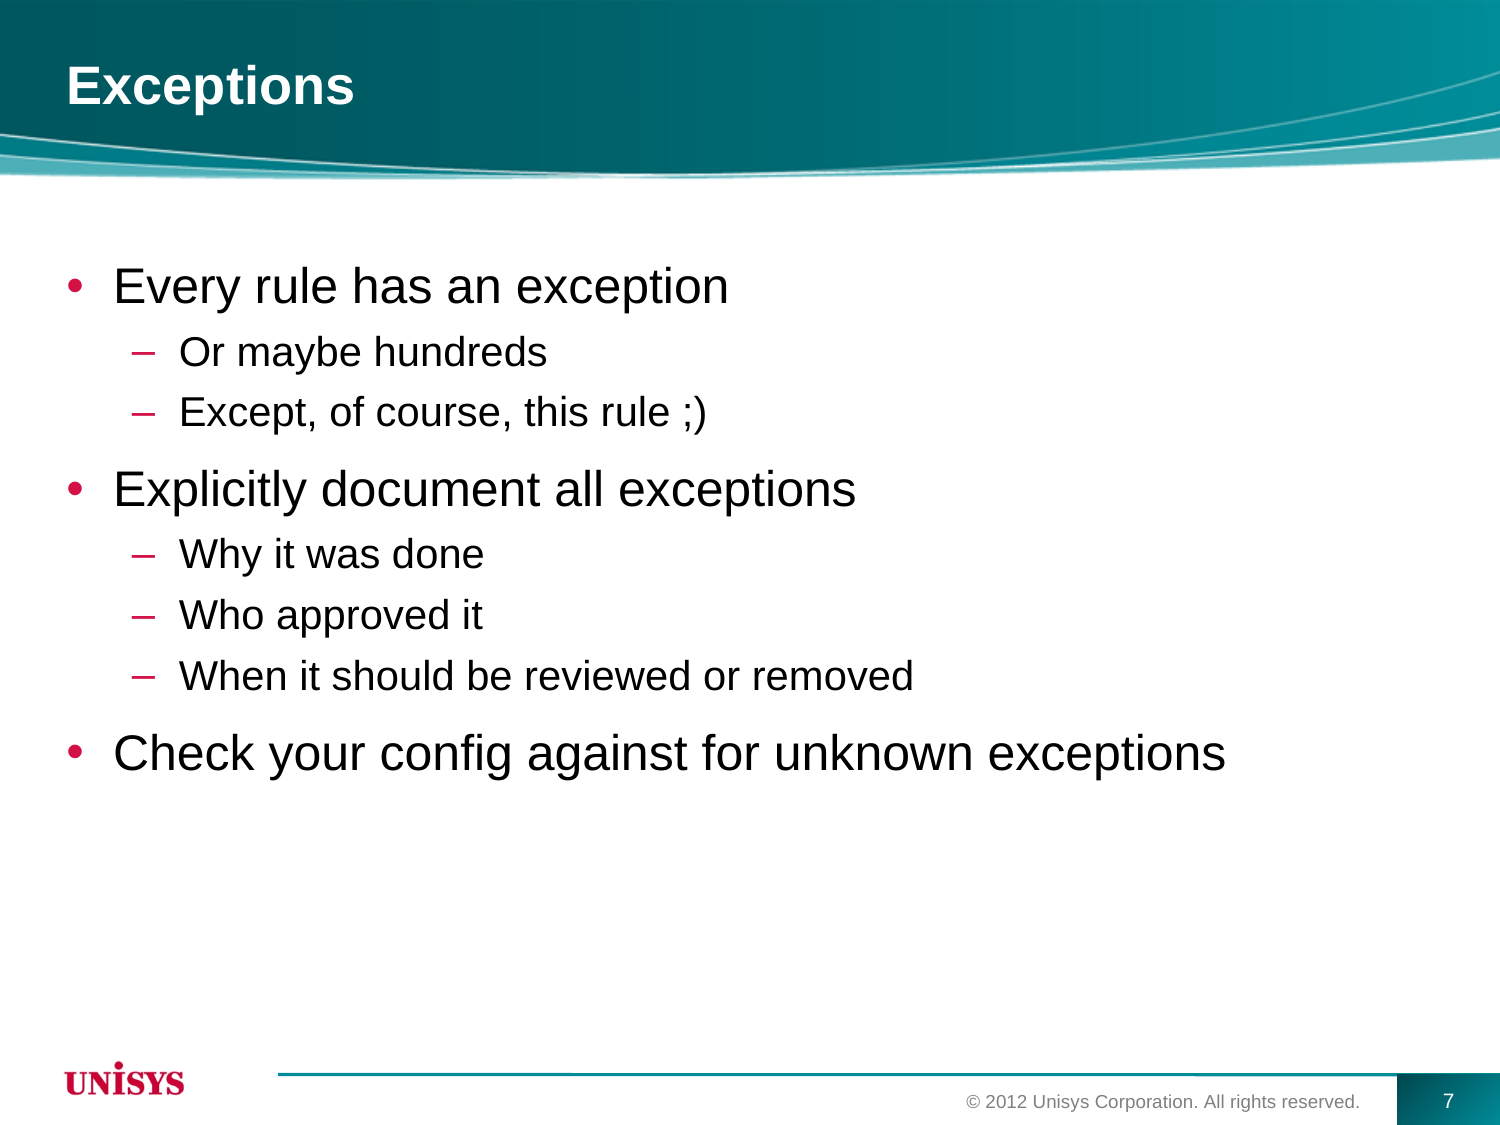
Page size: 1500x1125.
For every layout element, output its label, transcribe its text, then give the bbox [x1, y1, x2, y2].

list Every rule has an exception Or maybe hundreds Except, of course, this rule ;) Explicitly document all exceptions Why it was done Who approved it When it should be reviewed or removed Check your config against for unknown exceptions [66, 250, 1435, 1020]
picture [0, 0, 1500, 188]
title Exceptions [66, 0, 1435, 175]
picture [41, 1049, 205, 1102]
